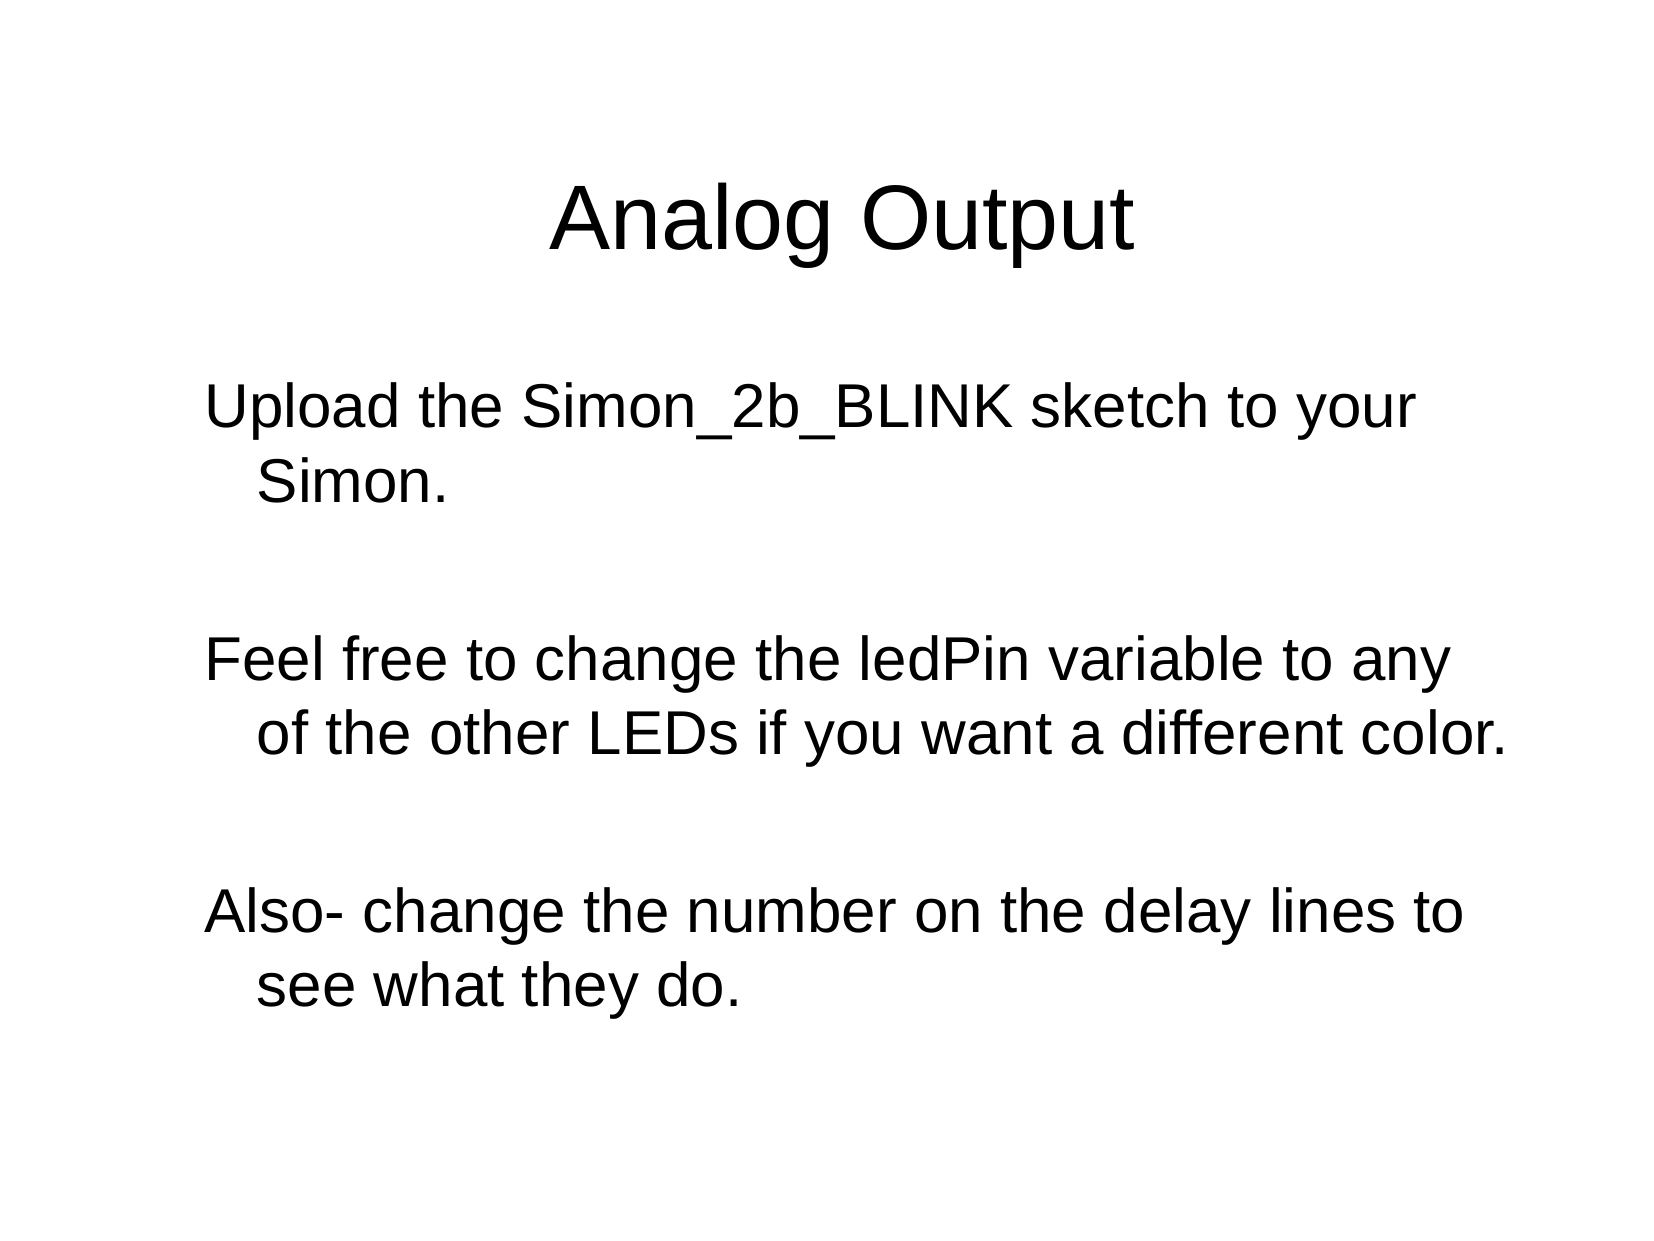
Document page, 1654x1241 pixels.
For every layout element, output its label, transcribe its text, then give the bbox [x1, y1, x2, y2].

title Analog Output [123, 110, 1529, 317]
list Upload the Simon_2b_BLINK sketch to your Simon. Feel free to change the ledPin variable to any of the other LEDs if you want a different color. Also- change the number on the delay lines to see what they do. [123, 358, 1529, 1102]
